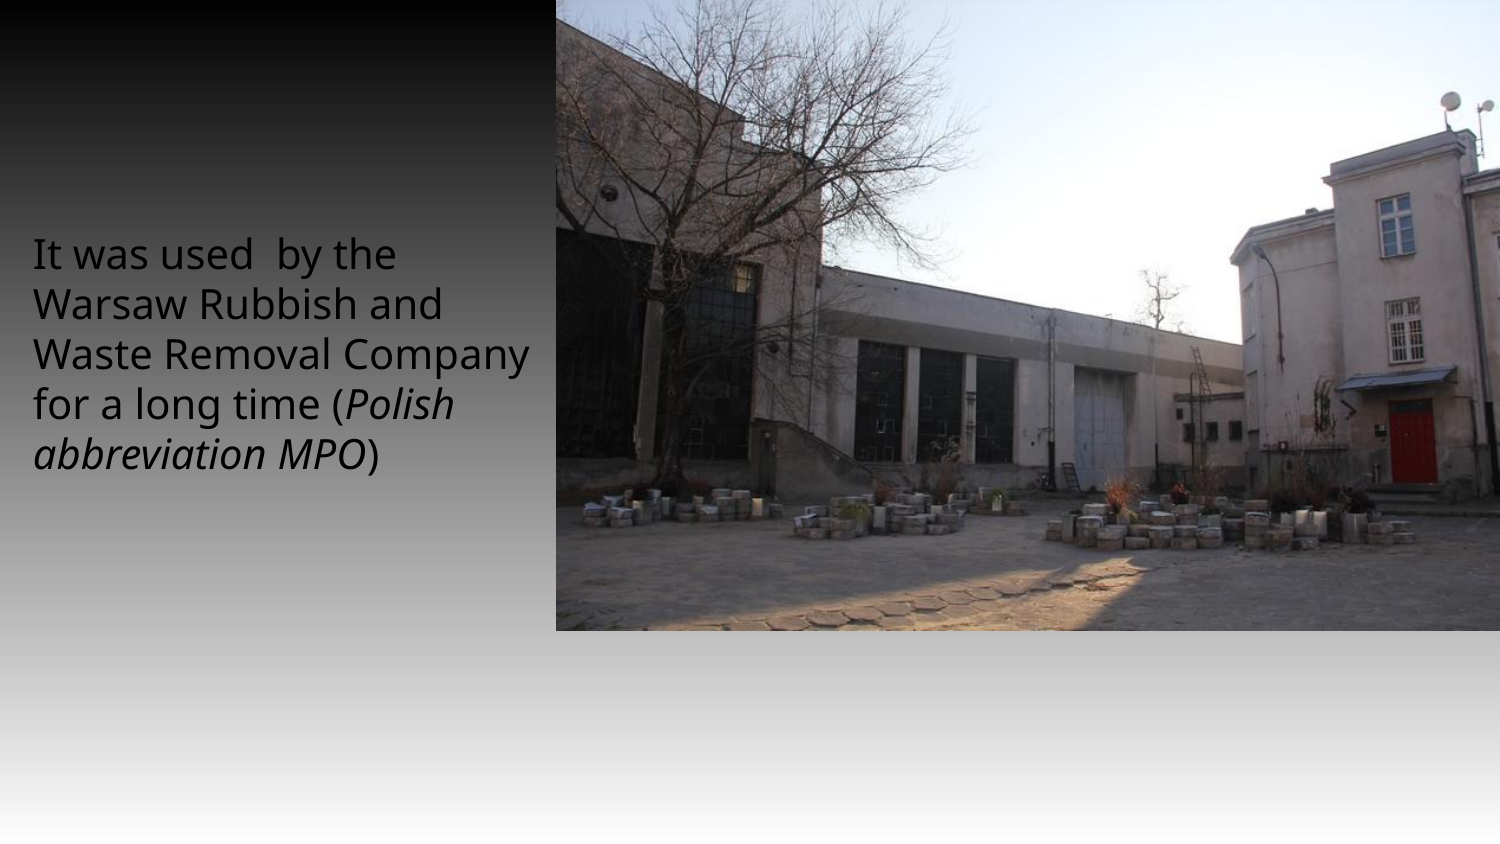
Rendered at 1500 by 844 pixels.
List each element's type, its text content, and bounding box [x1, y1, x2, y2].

text_box [556, 0, 1500, 631]
list It was used by the Warsaw Rubbish and Waste Removal Company for a long time (Polish abbreviation MPO) [18, 212, 557, 824]
